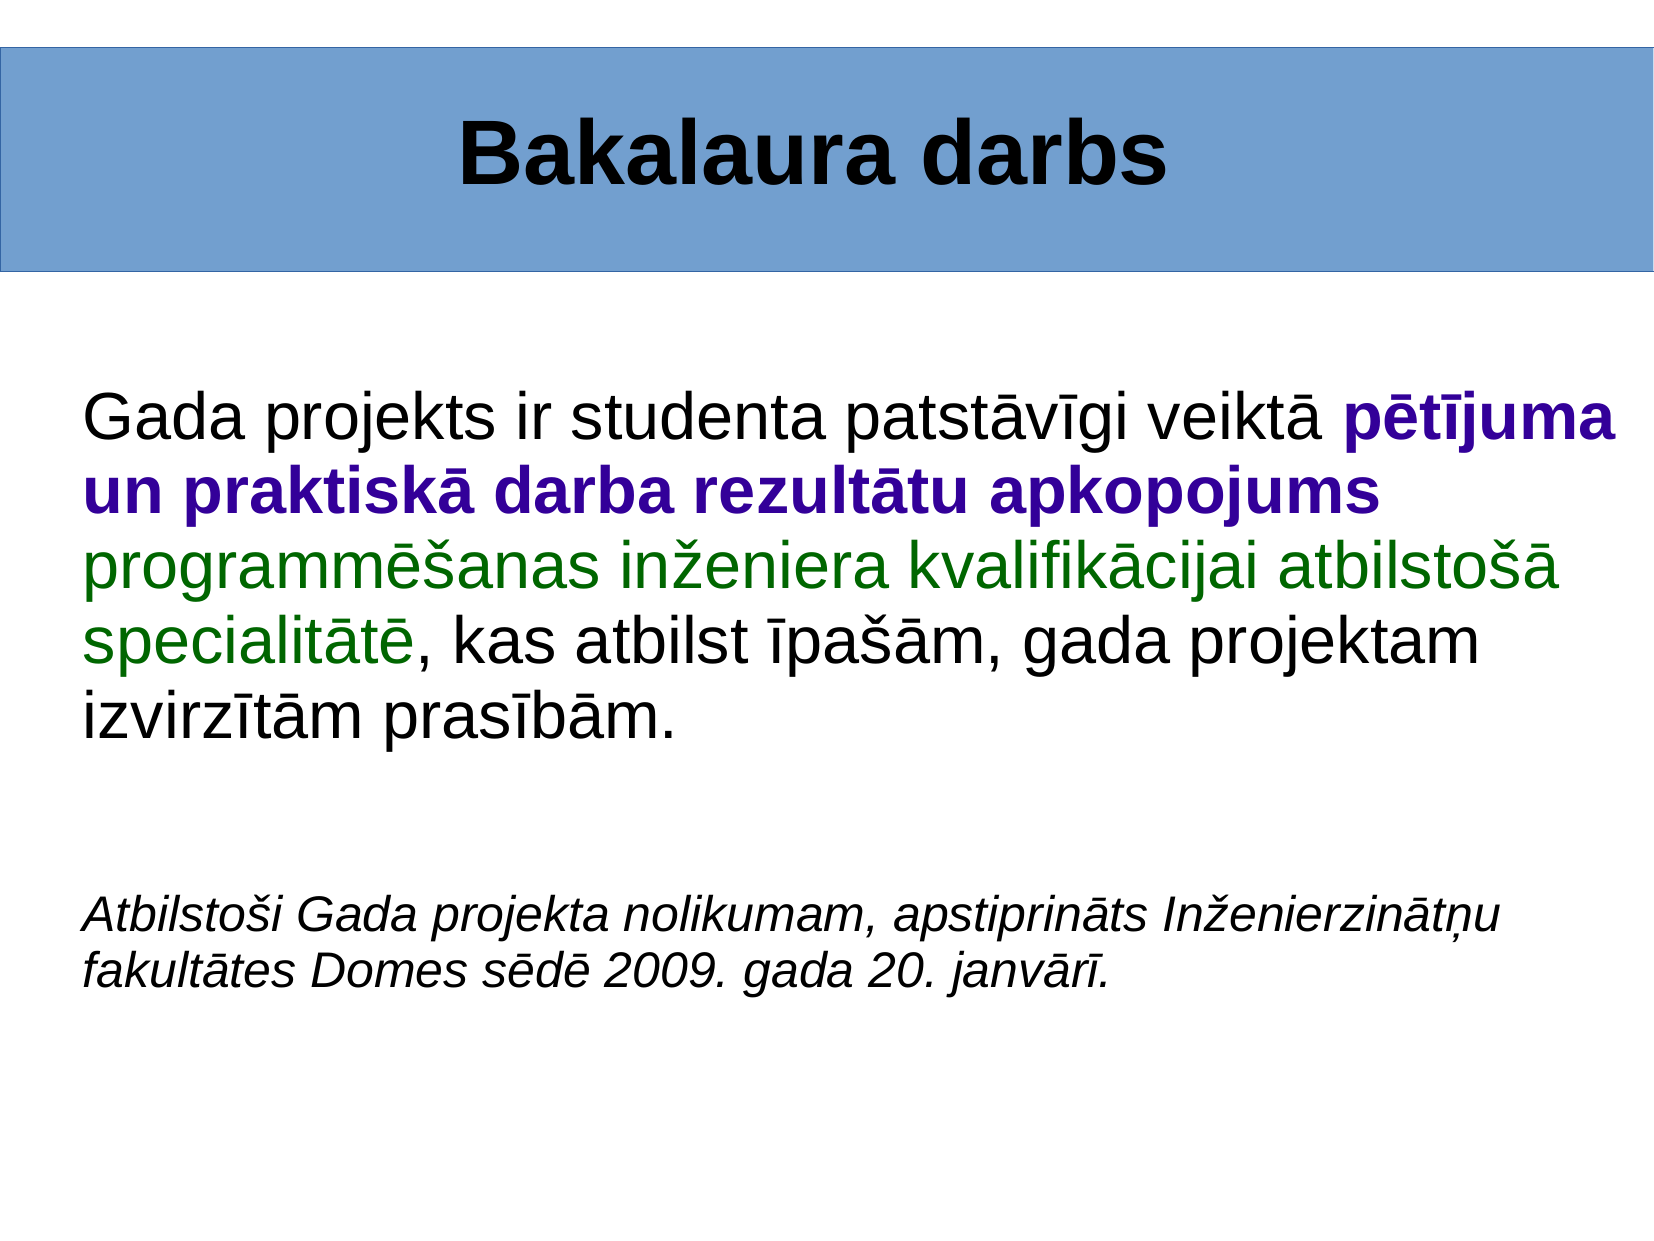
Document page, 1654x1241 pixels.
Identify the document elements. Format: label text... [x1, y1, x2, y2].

title Bakalaura darbs [82, 49, 1571, 257]
list Gada projekts ir studenta patstāvīgi veiktā pētījuma un praktiskā darba rezultātu apkopojums programmēšanas inženiera kvalifikācijai atbilstošā specialitātē, kas atbilst īpašām, gada projektam izvirzītām prasībām. Atbilstoši Gada projekta nolikumam, apstiprināts Inženierzinātņu fakultātes Domes sēdē 2009. gada 20. janvārī. [82, 378, 1619, 1099]
text_box [0, 47, 1654, 272]
